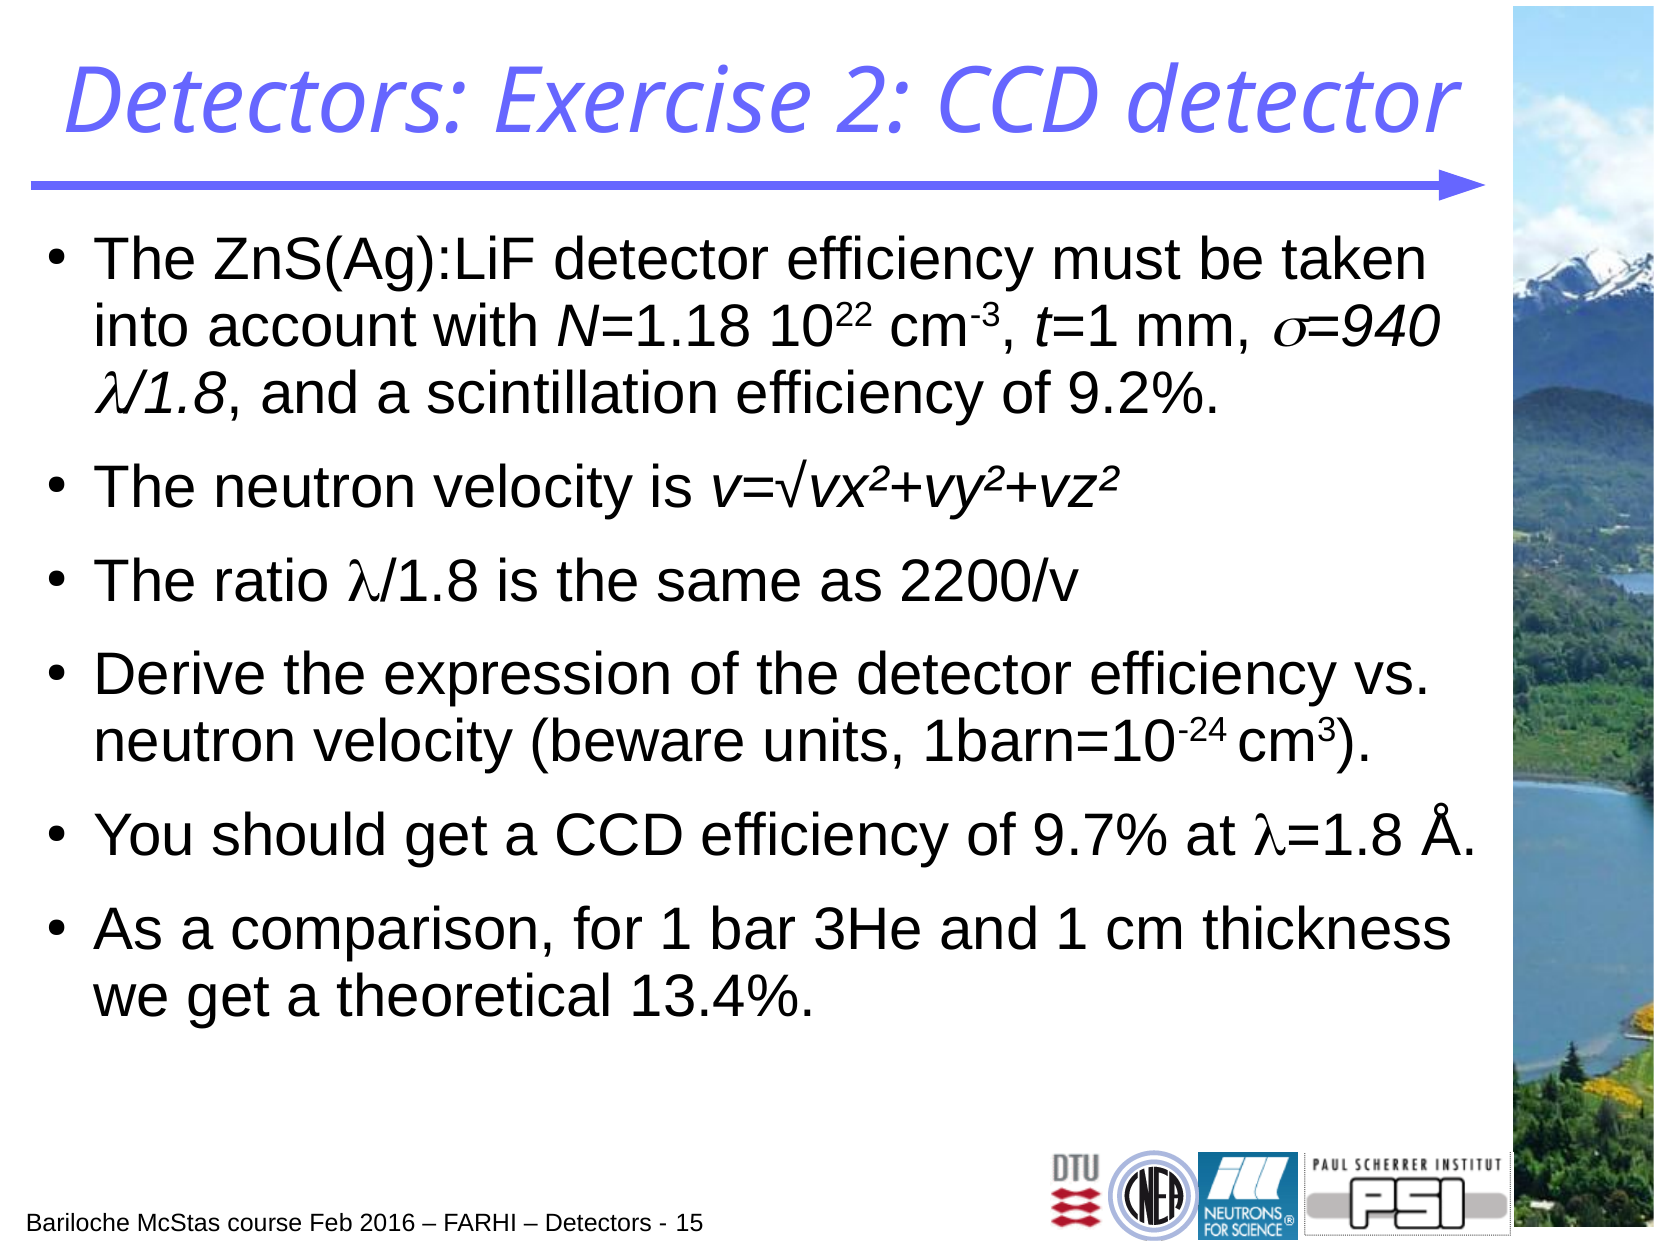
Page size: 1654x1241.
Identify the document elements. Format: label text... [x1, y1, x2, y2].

list The ZnS(Ag):LiF detector efficiency must be taken into account with N=1.18 1022 cm-3, t=1 mm, s=940 l/1.8, and a scintillation efficiency of 9.2%. The neutron velocity is v=√vx²+vy²+vz² The ratio l/1.8 is the same as 2200/v Derive the expression of the detector efficiency vs. neutron velocity (beware units, 1barn=10-24 cm3). You should get a CCD efficiency of 9.7% at l=1.8 Å. As a comparison, for 1 bar 3He and 1 cm thickness we get a theoretical 13.4%. [30, 225, 1501, 1141]
picture [1050, 1152, 1103, 1230]
picture [1108, 6, 1654, 1241]
title Detectors: Exercise 2: CCD detector [17, 31, 1506, 163]
